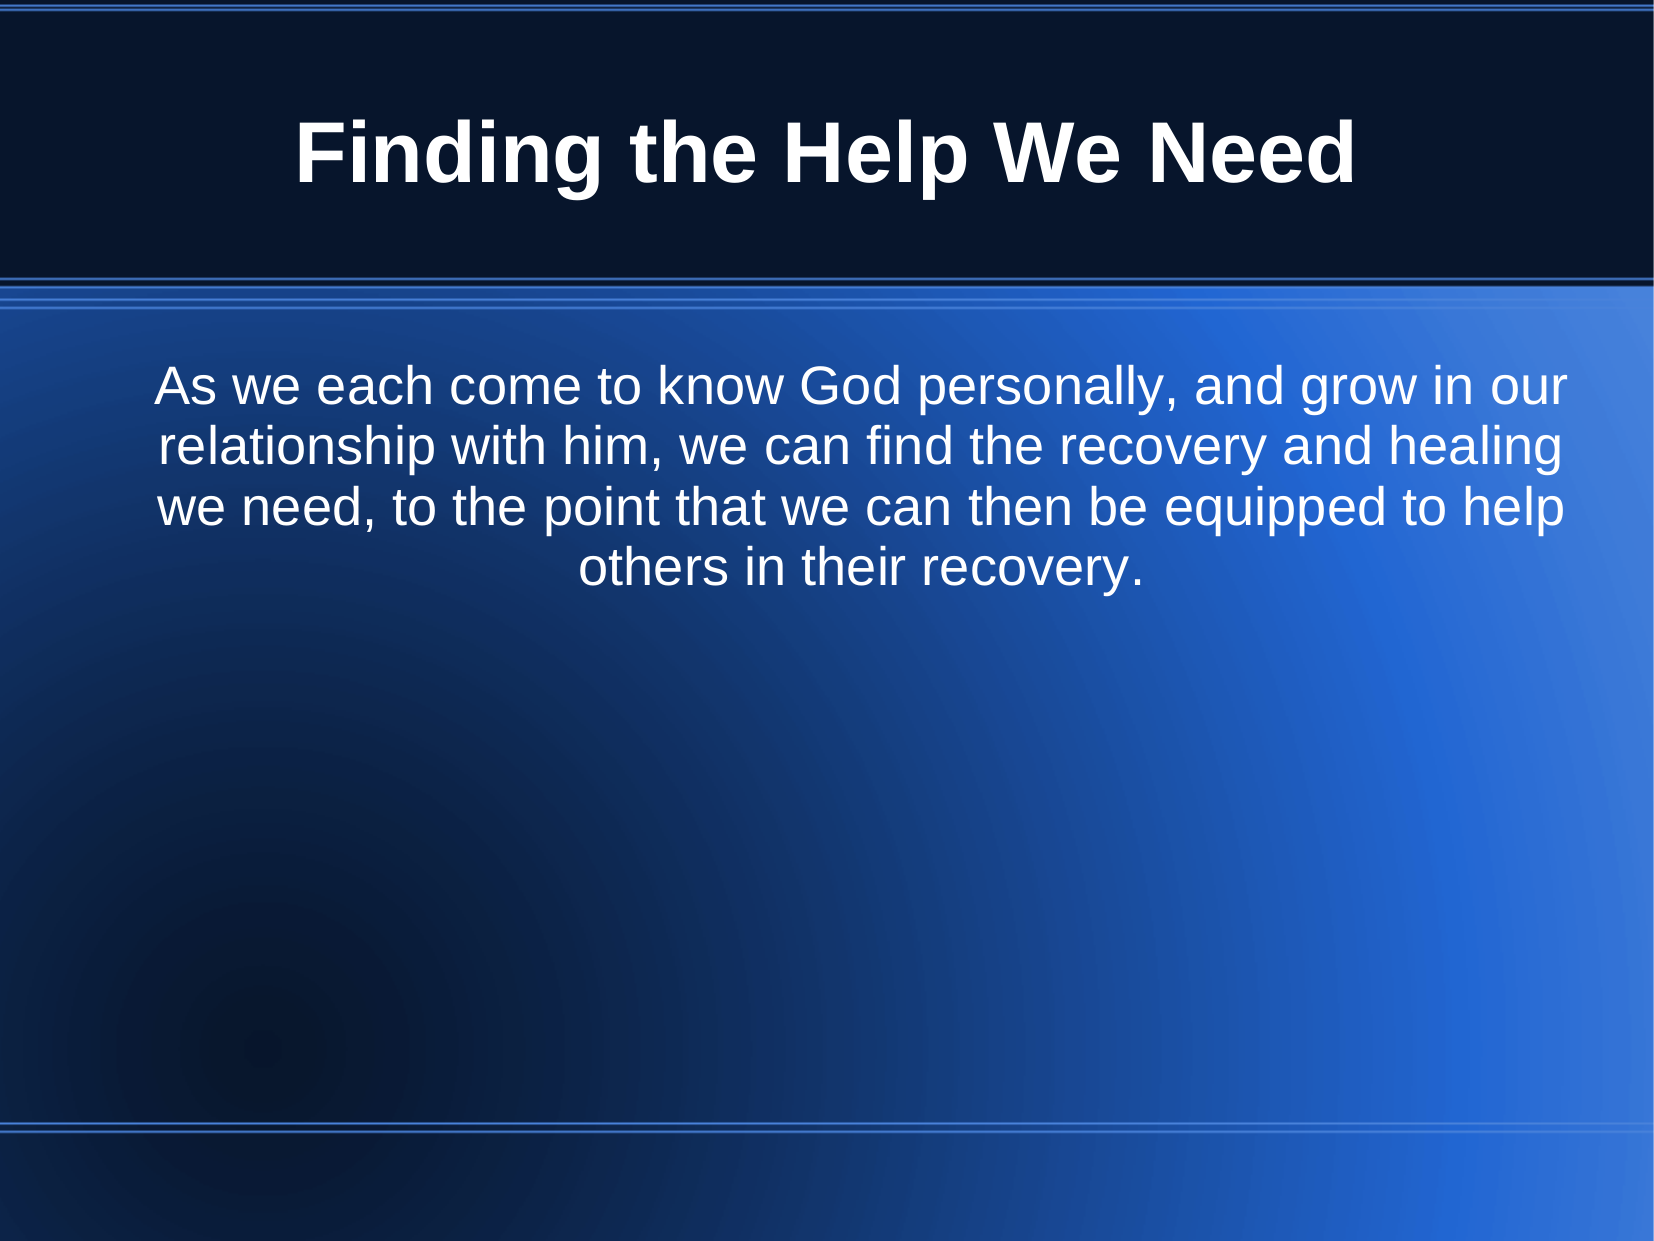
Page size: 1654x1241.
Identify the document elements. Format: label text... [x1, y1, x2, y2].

list As we each come to know God personally, and grow in our relationship with him, we can find the recovery and healing we need, to the point that we can then be equipped to help others in their recovery. [82, 355, 1571, 1058]
picture [0, 0, 1654, 1241]
title Finding the Help We Need [82, 49, 1571, 257]
